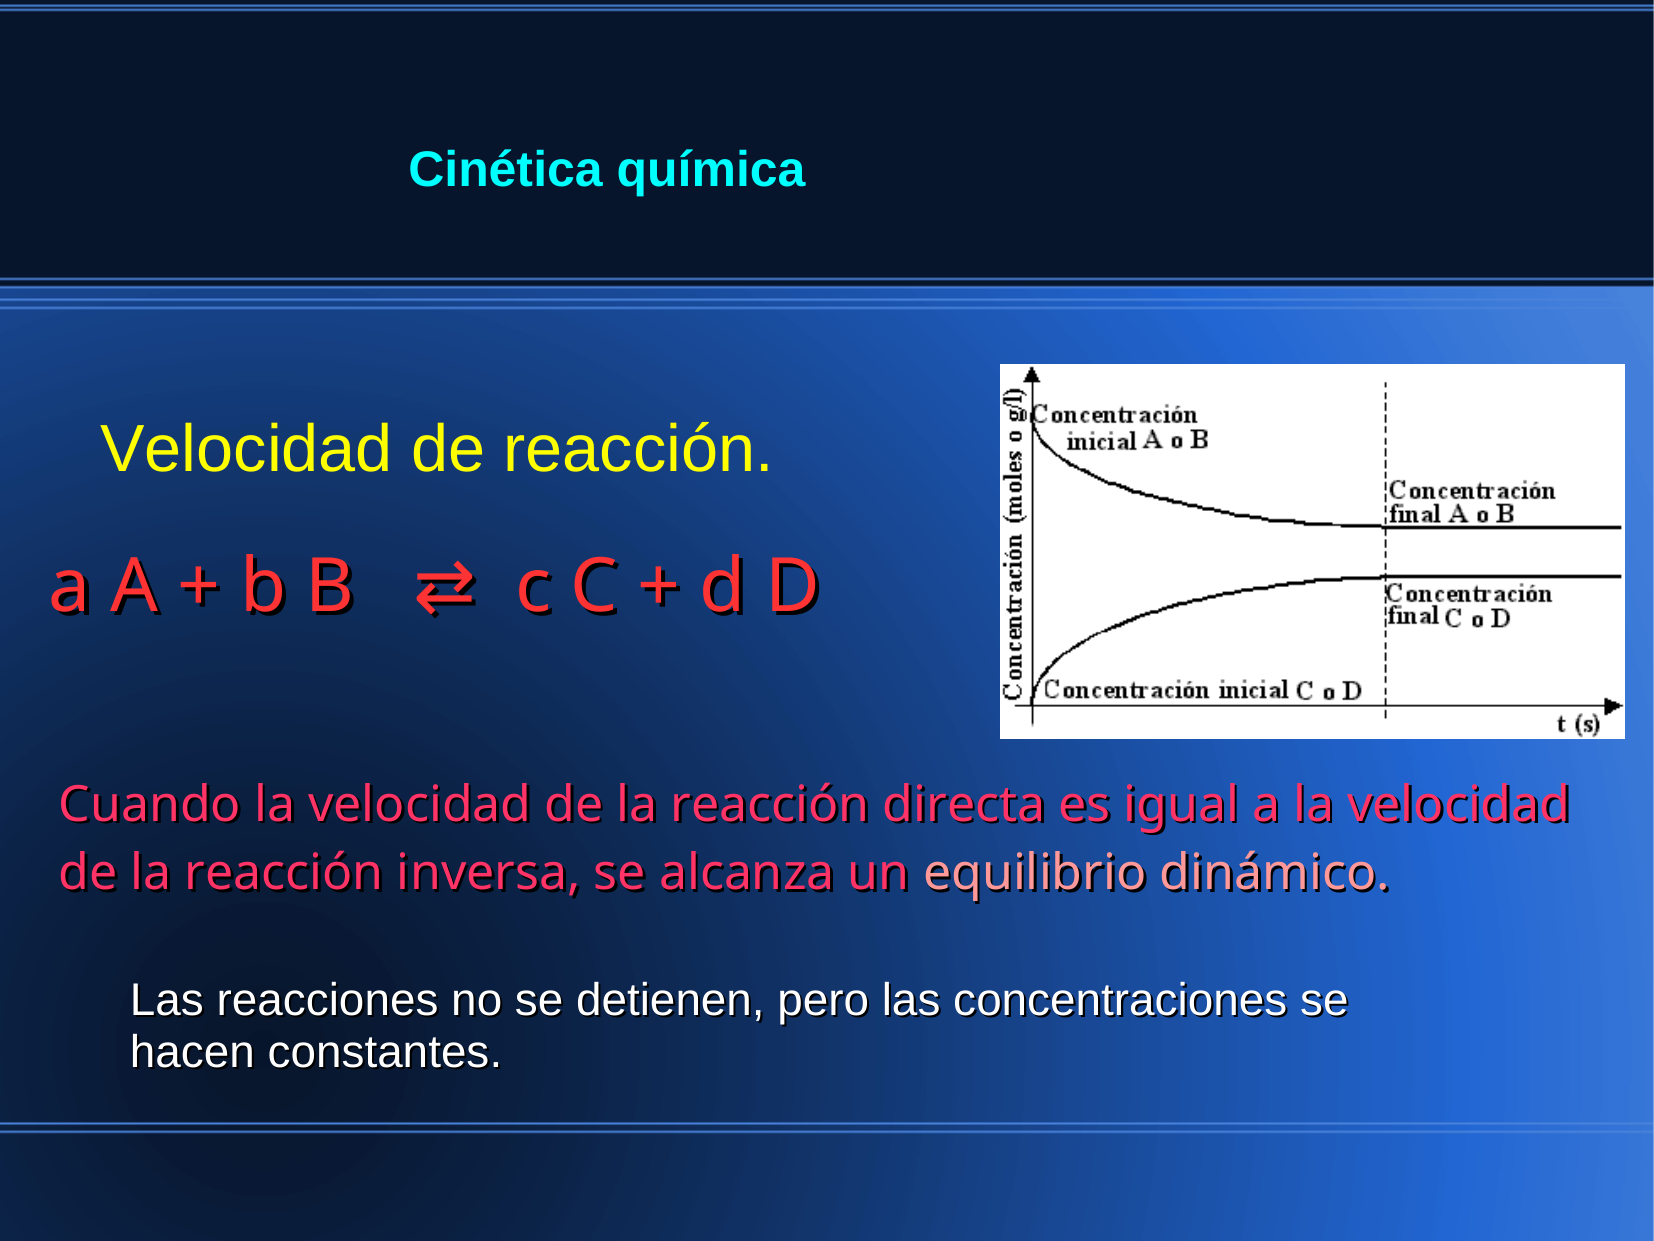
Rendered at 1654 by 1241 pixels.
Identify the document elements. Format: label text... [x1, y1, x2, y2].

text_box a A + b B ⇄ c C + d D [29, 531, 1063, 650]
text_box Las reacciones no se detienen, pero las concentraciones se hacen constantes. [59, 974, 1477, 1093]
list Velocidad de reacción. [29, 306, 1595, 531]
picture [0, 0, 1654, 1241]
title Cinética química [32, 118, 1182, 220]
text_box Cuando la velocidad de la reacción directa es igual a la velocidad de la reacción inversa, se alcanza un equilibrio dinámico. [59, 767, 1625, 1001]
